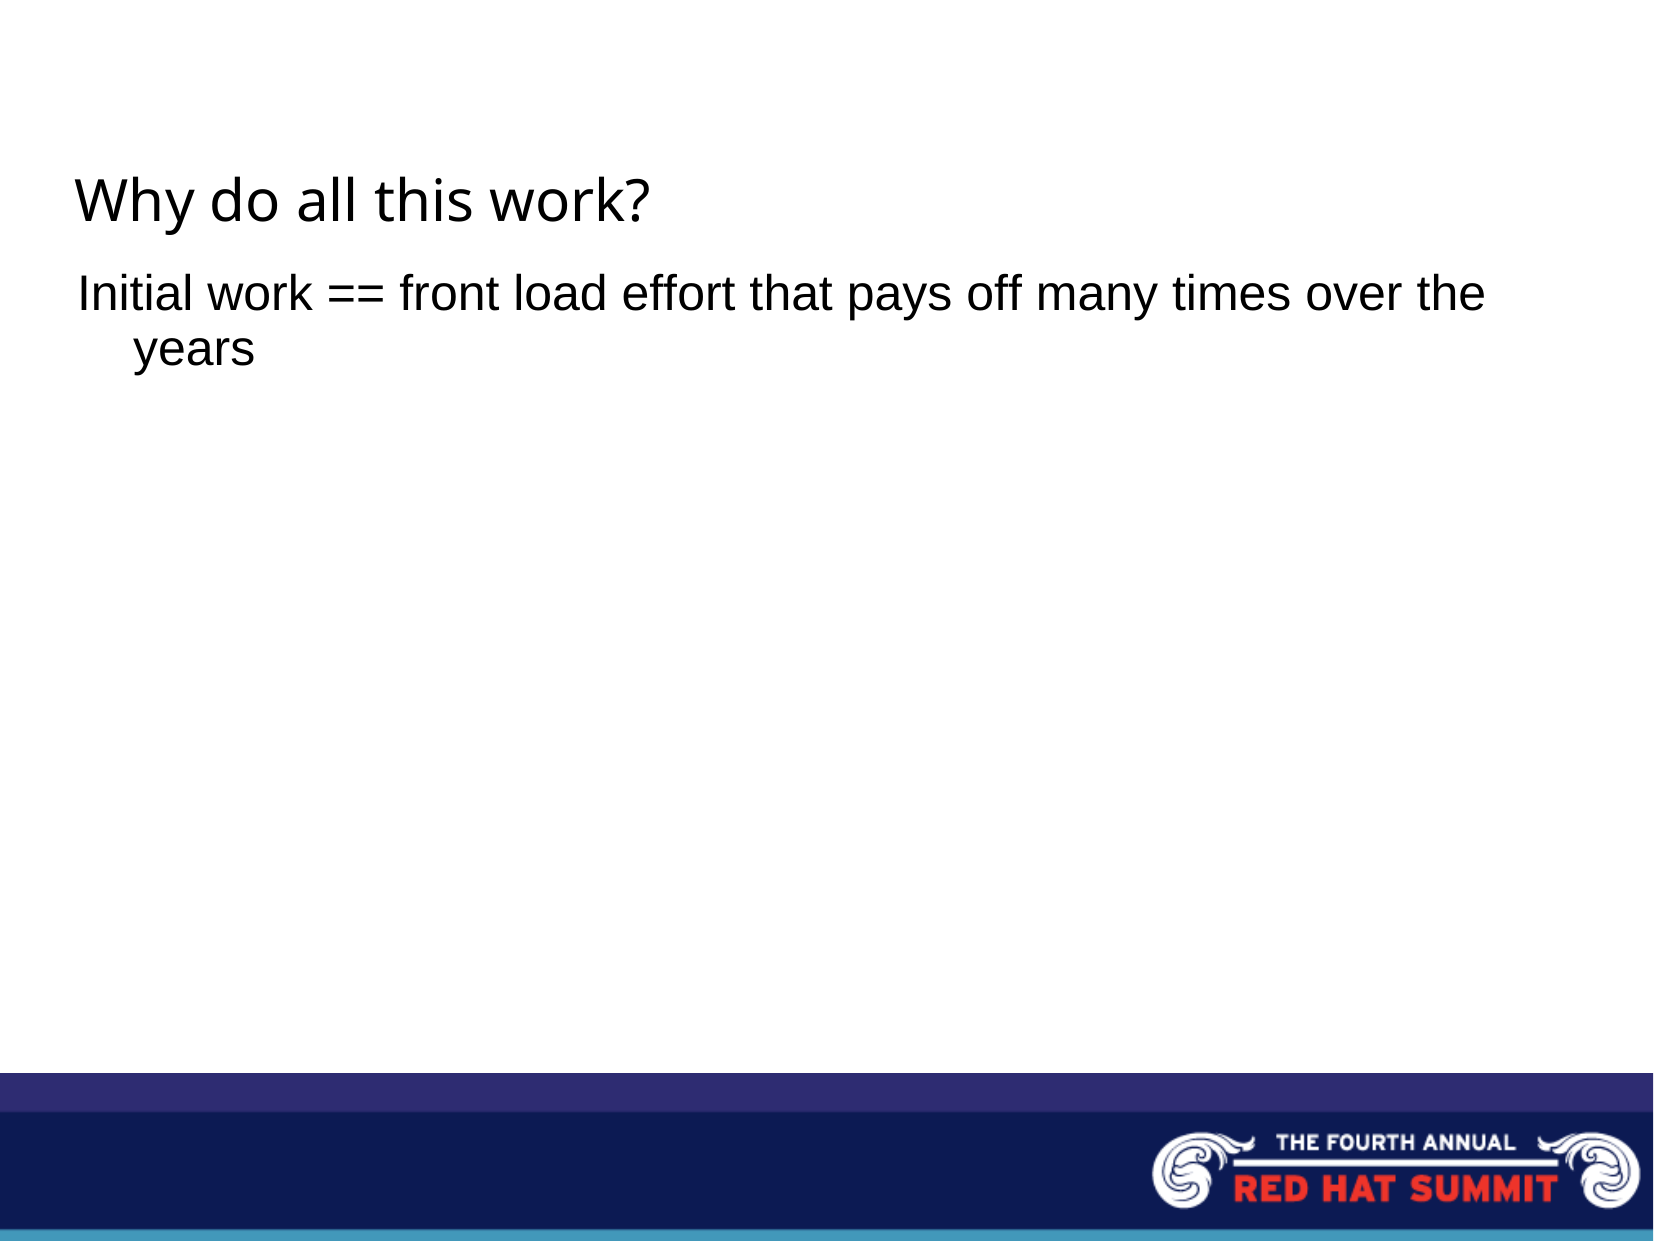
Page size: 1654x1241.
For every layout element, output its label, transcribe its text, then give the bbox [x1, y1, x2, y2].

list Initial work == front load effort that pays off many times over the years [77, 264, 1500, 1174]
picture [0, 1073, 1654, 1241]
title Why do all this work? [74, 140, 1506, 259]
